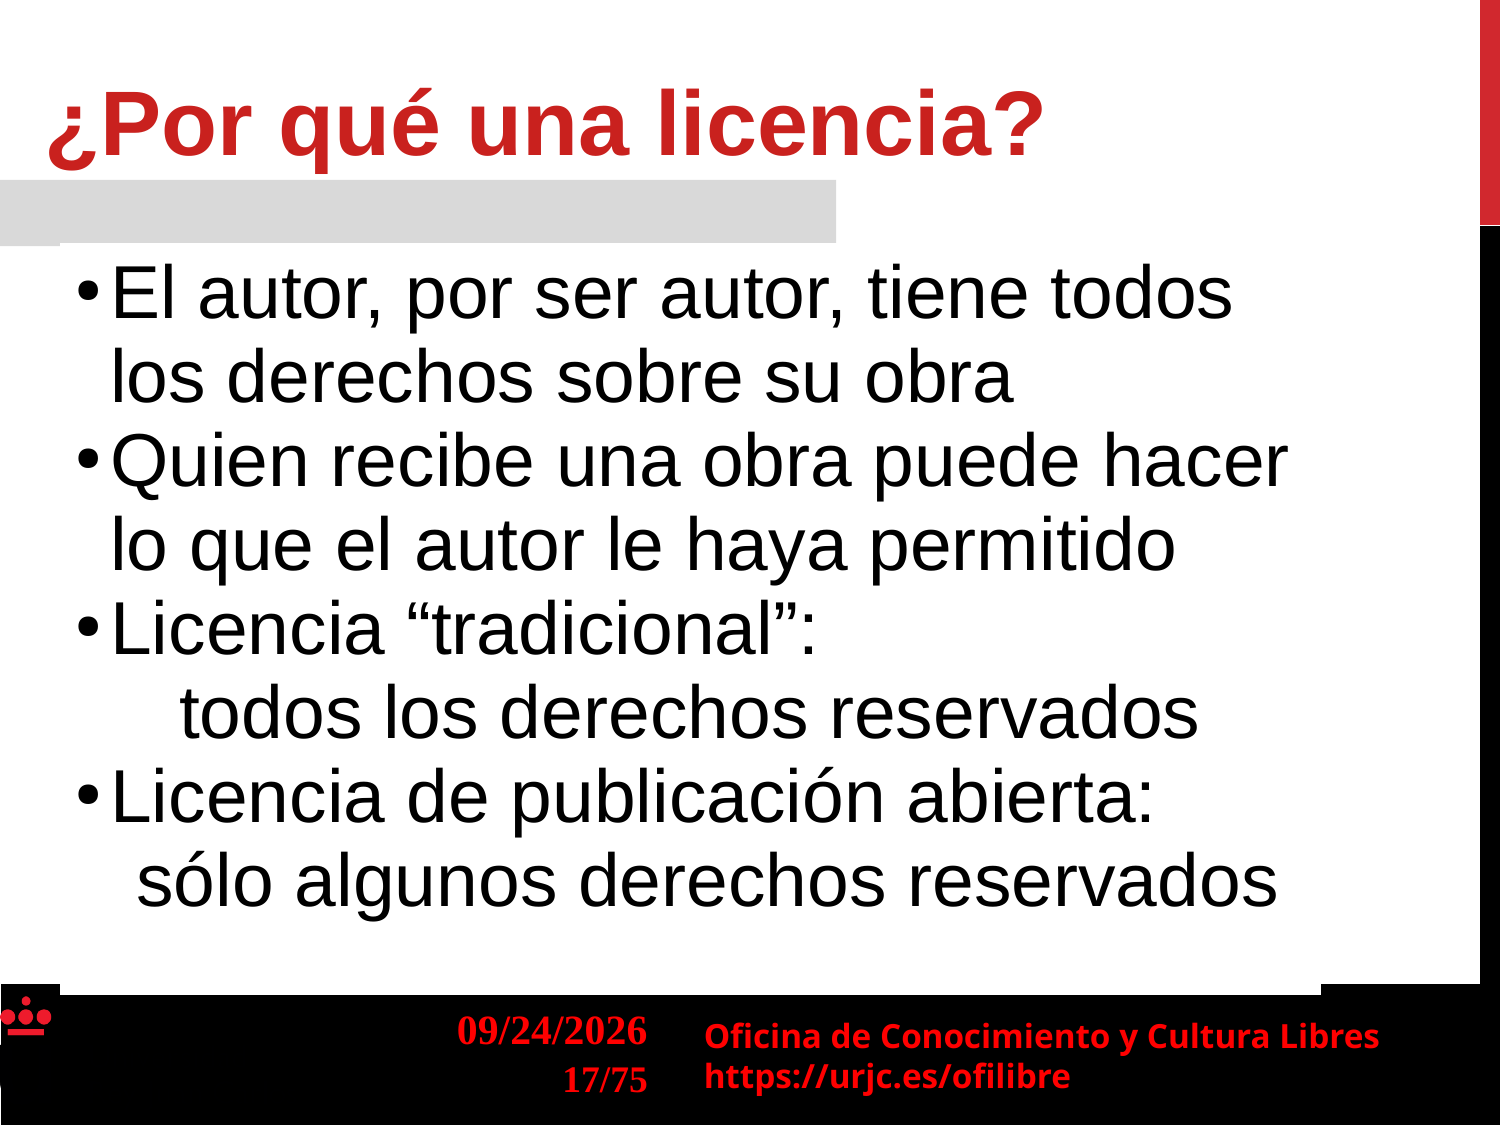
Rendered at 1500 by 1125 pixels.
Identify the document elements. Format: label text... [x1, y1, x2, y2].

title [75, 15, 1425, 172]
text_box ¿Por qué una licencia? [30, 64, 1306, 248]
text_box El autor, por ser autor, tiene todos los derechos sobre su obra Quien recibe una obra puede hacer lo que el autor le haya permitido Licencia “tradicional”: todos los derechos reservados Licencia de publicación abierta: sólo algunos derechos reservados [60, 243, 1321, 995]
